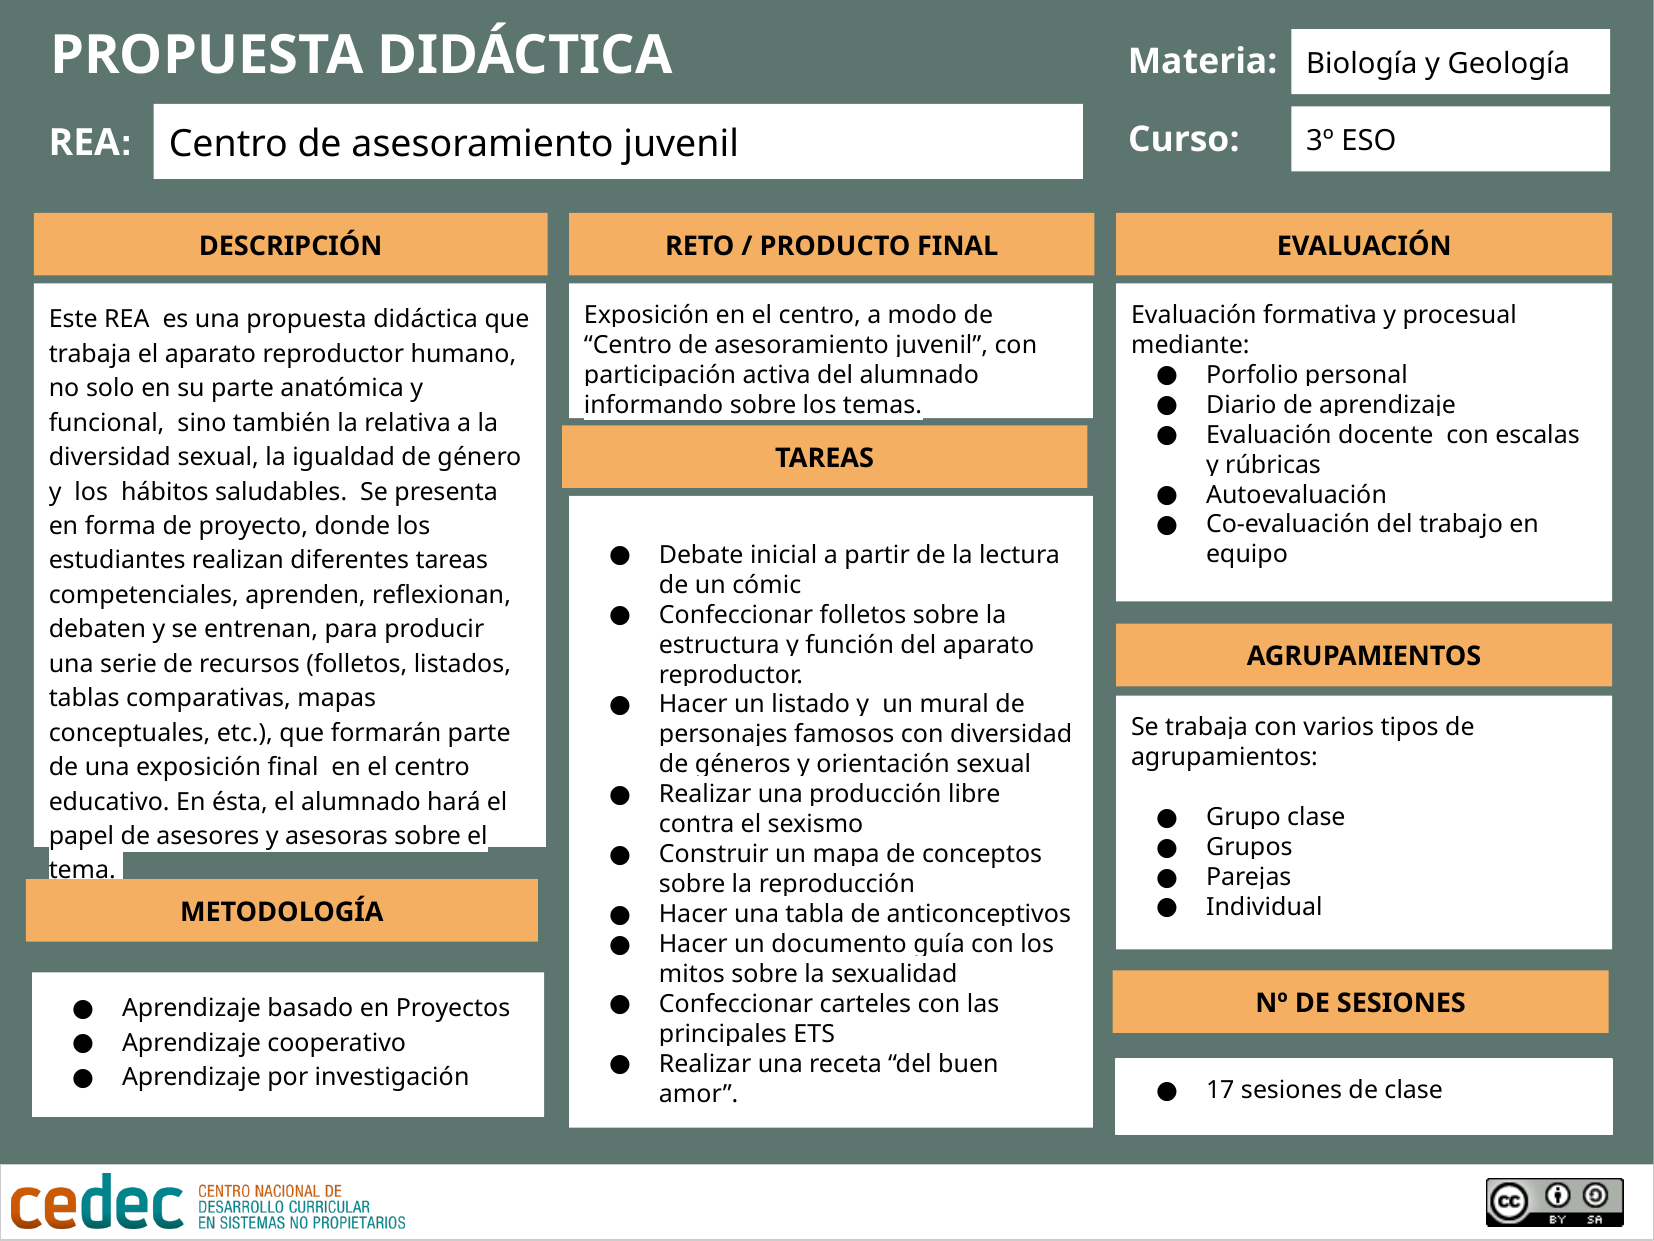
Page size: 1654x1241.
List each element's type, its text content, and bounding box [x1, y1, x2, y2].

text_box EVALUACIÓN [1116, 212, 1613, 276]
text_box Centro de asesoramiento juvenil [153, 103, 1083, 179]
text_box Nº DE SESIONES [1112, 970, 1609, 1033]
text_box RETO / PRODUCTO FINAL [569, 212, 1095, 276]
text_box REA: [33, 110, 153, 174]
text_box Debate inicial a partir de la lectura de un cómic Confeccionar folletos sobre la estructura y función del aparato reproductor. Hacer un listado y un mural de personajes famosos con diversidad de géneros y orientación sexual Realizar una producción libre contra el sexismo Construir un mapa de conceptos sobre la reproducción Hacer una tabla de anticonceptivos Hacer un documento guía con los mitos sobre la sexualidad Confeccionar carteles con las principales ETS Realizar una receta “del buen amor”. [569, 495, 1093, 1128]
text_box 17 sesiones de clase [1116, 1058, 1613, 1135]
text_box Evaluación formativa y procesual mediante: Porfolio personal Diario de aprendizaje Evaluación docente con escalas y rúbricas Autoevaluación Co-evaluación del trabajo en equipo [1116, 283, 1613, 602]
text_box Aprendizaje basado en Proyectos Aprendizaje cooperativo Aprendizaje por investigación [32, 972, 545, 1117]
text_box Materia: [1113, 30, 1291, 94]
text_box Biología y Geología [1291, 29, 1611, 95]
text_box AGRUPAMIENTOS [1116, 623, 1613, 687]
text_box TAREAS [562, 425, 1088, 488]
text_box PROPUESTA DIDÁCTICA [35, 11, 1062, 95]
text_box Exposición en el centro, a modo de “Centro de asesoramiento juvenil”, con participación activa del alumnado informando sobre los temas. [569, 283, 1093, 419]
text_box Se trabaja con varios tipos de agrupamientos: Grupo clase Grupos Parejas Individual [1116, 695, 1613, 950]
text_box METODOLOGÍA [25, 879, 538, 942]
picture [1486, 1178, 1624, 1227]
text_box [0, 1164, 1654, 1241]
text_box Curso: [1113, 109, 1303, 173]
picture [11, 1173, 405, 1229]
text_box DESCRIPCIÓN [33, 212, 548, 276]
text_box 3º ESO [1291, 106, 1611, 172]
text_box Este REA es una propuesta didáctica que trabaja el aparato reproductor humano, no solo en su parte anatómica y funcional, sino también la relativa a la diversidad sexual, la igualdad de género y los hábitos saludables. Se presenta en forma de proyecto, donde los estudiantes realizan diferentes tareas competenciales, aprenden, reflexionan, debaten y se entrenan, para producir una serie de recursos (folletos, listados, tablas comparativas, mapas conceptuales, etc.), que formarán parte de una exposición final en el centro educativo. En ésta, el alumnado hará el papel de asesores y asesoras sobre el tema. [33, 283, 546, 847]
